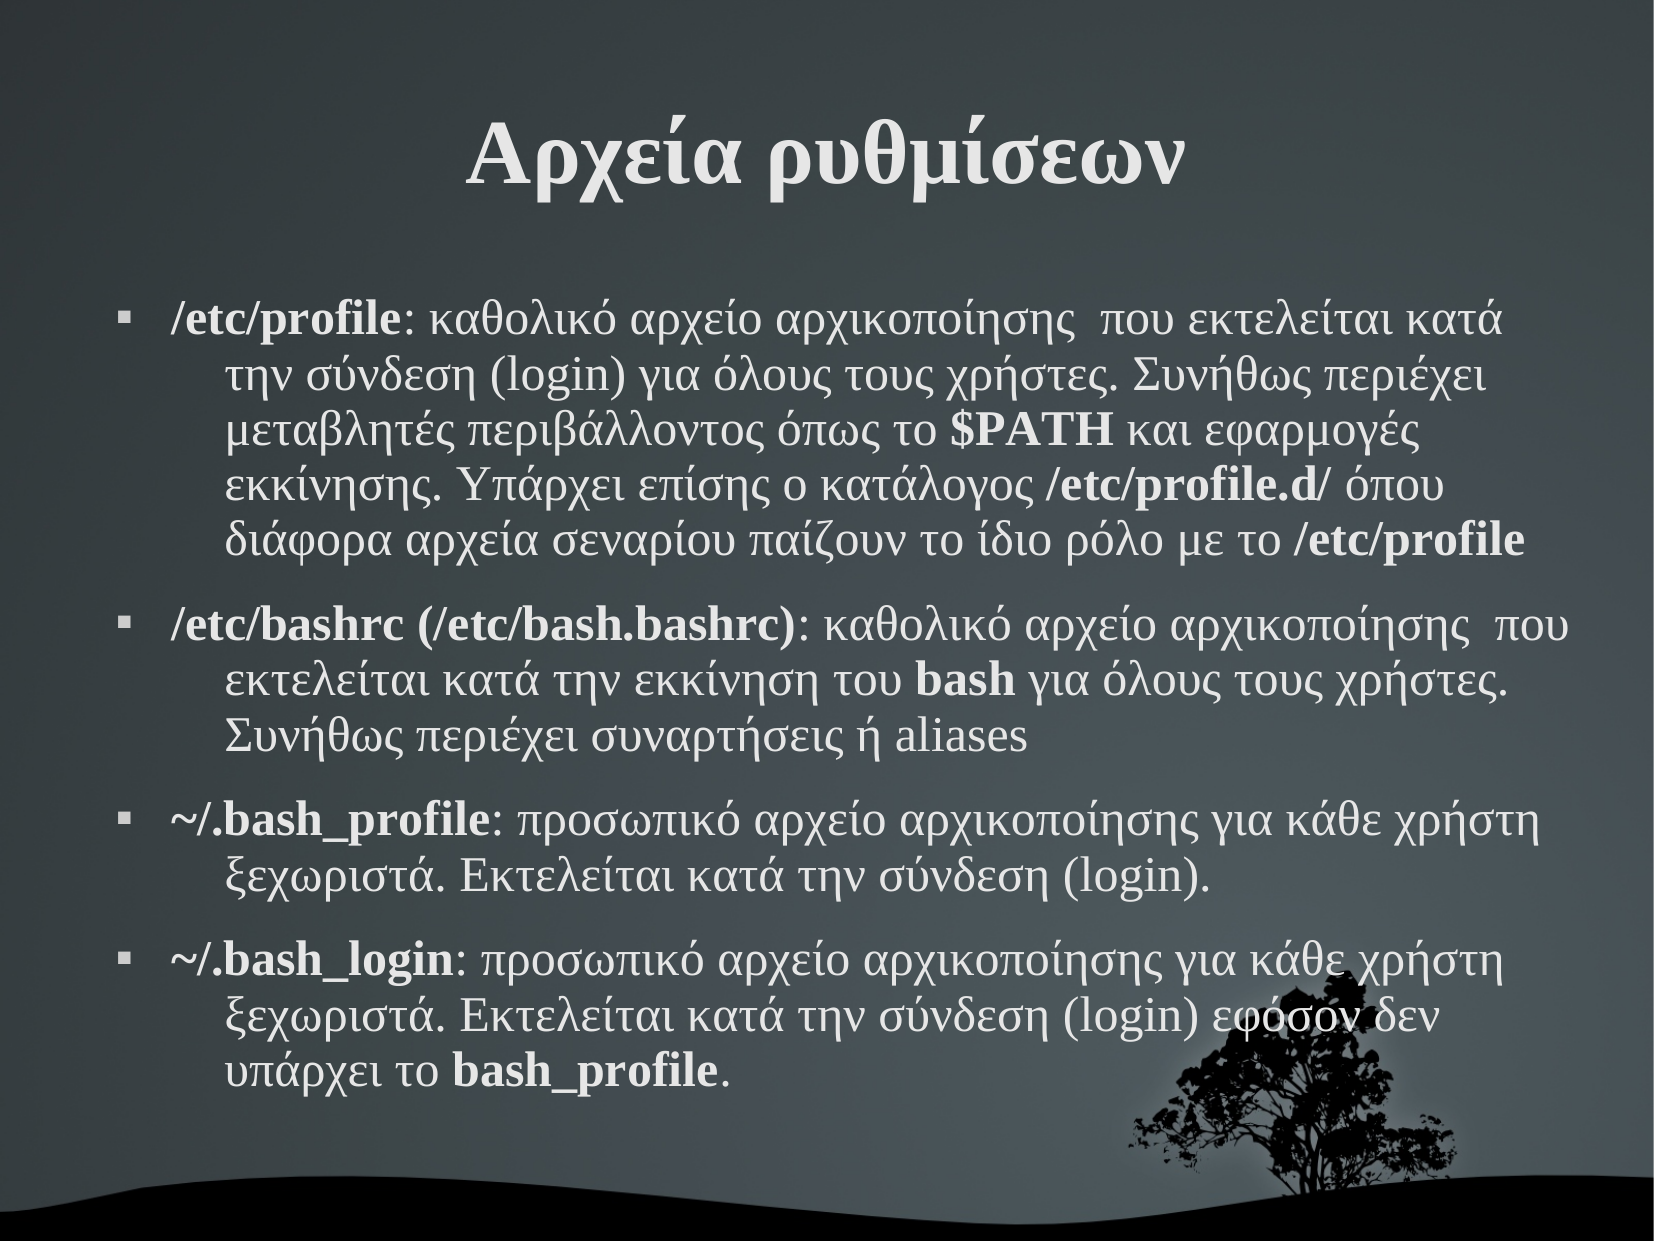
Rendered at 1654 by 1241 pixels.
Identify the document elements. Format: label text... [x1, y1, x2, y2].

title Αρχεία ρυθμίσεων [82, 49, 1571, 257]
picture [0, 0, 1654, 1241]
list /etc/profile: καθολικό αρχείο αρχικοποίησης που εκτελείται κατά την σύνδεση (login) για όλους τους χρήστες. Συνήθως περιέχει μεταβλητές περιβάλλοντος όπως το $PATH και εφαρμογές εκκίνησης. Υπάρχει επίσης ο κατάλογος /etc/profile.d/ όπου διάφορα αρχεία σεναρίου παίζουν το ίδιο ρόλο με το /etc/profile /etc/bashrc (/etc/bash.bashrc): καθολικό αρχείο αρχικοποίησης που εκτελείται κατά την εκκίνηση του bash για όλους τους χρήστες. Συνήθως περιέχει συναρτήσεις ή aliases ~/.bash_profile: προσωπικό αρχείο αρχικοποίησης για κάθε χρήστη ξεχωριστά. Εκτελείται κατά την σύνδεση (login). ~/.bash_login: προσωπικό αρχείο αρχικοποίησης για κάθε χρήστη ξεχωριστά. Εκτελείται κατά την σύνδεση (login) εφόσον δεν υπάρχει το bash_profile. [82, 290, 1571, 1208]
